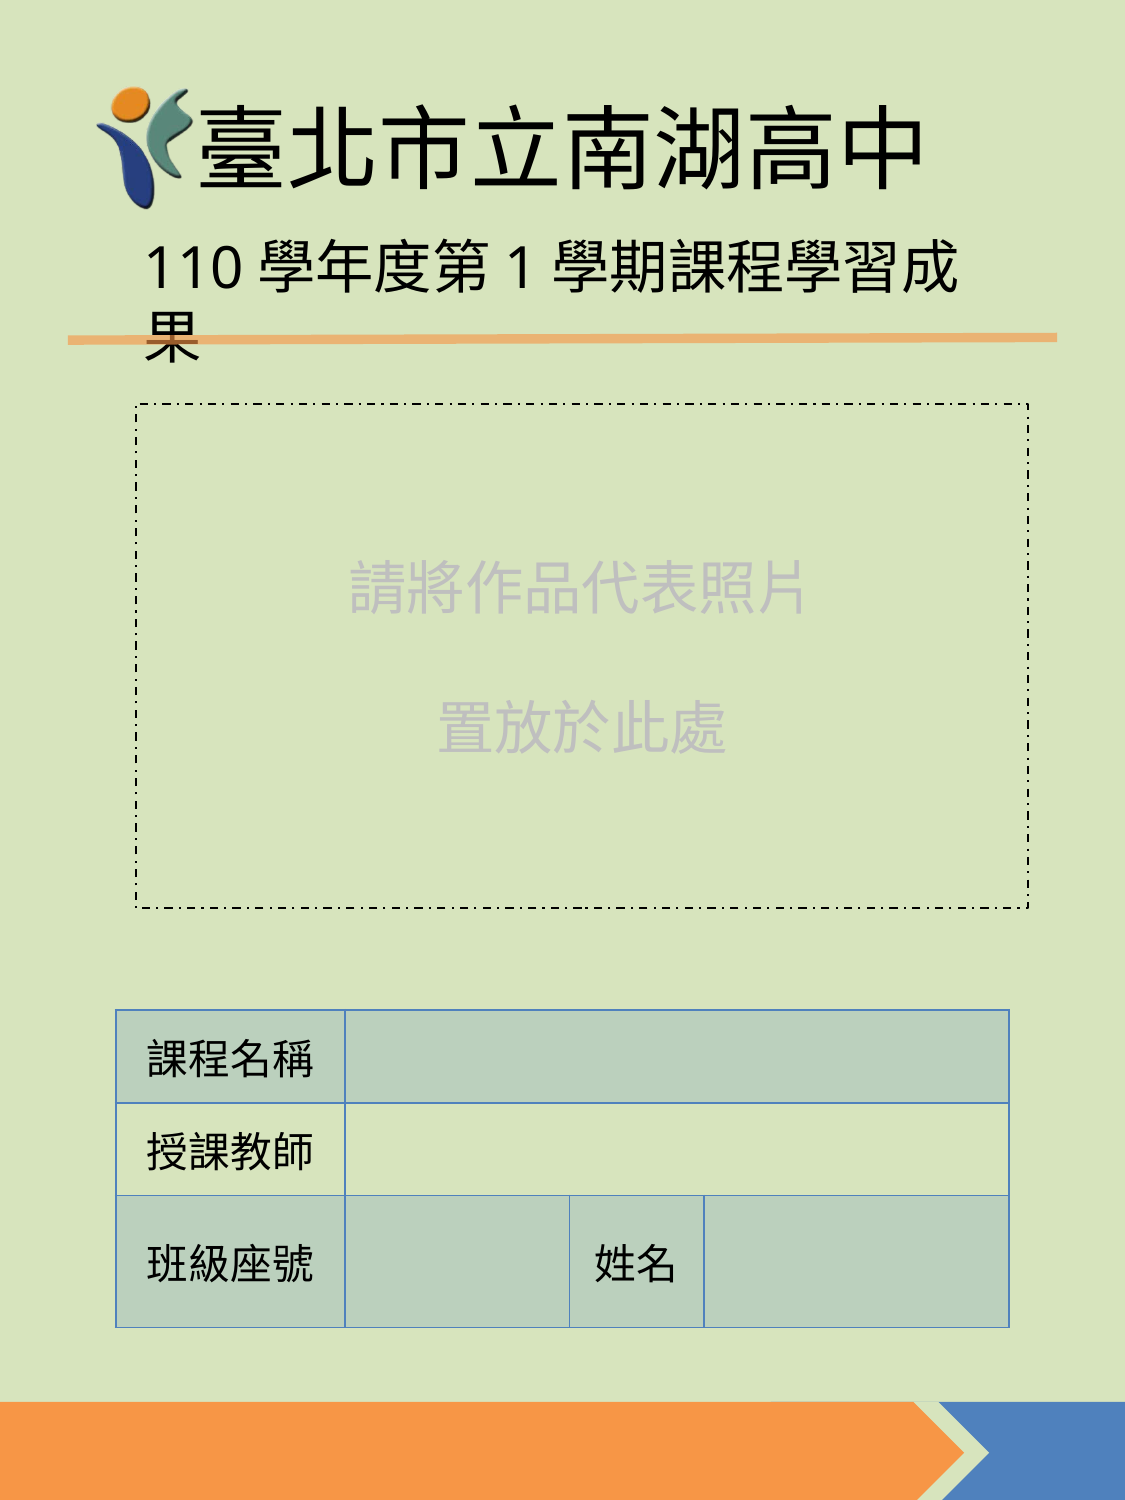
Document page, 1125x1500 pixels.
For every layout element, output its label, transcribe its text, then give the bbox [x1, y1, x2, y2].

text_box 110學年度第1學期課程學習成果 [129, 343, 996, 378]
table_cell [346, 1104, 1008, 1195]
table_cell 授課教師 [117, 1104, 344, 1195]
text_box 臺北市立南湖高中 [180, 83, 945, 208]
table_header [346, 1011, 1008, 1102]
table_header 課程名稱 [117, 1011, 344, 1102]
table_cell [705, 1196, 1008, 1327]
table_cell 姓名 [570, 1196, 703, 1327]
text_box 110學年度第1學期課程學習成果 [129, 222, 996, 335]
text_box 請將作品代表照片 置放於此處 [135, 403, 1028, 909]
table_cell 班級座號 [117, 1196, 344, 1327]
table_cell [346, 1196, 569, 1327]
picture [93, 83, 195, 211]
